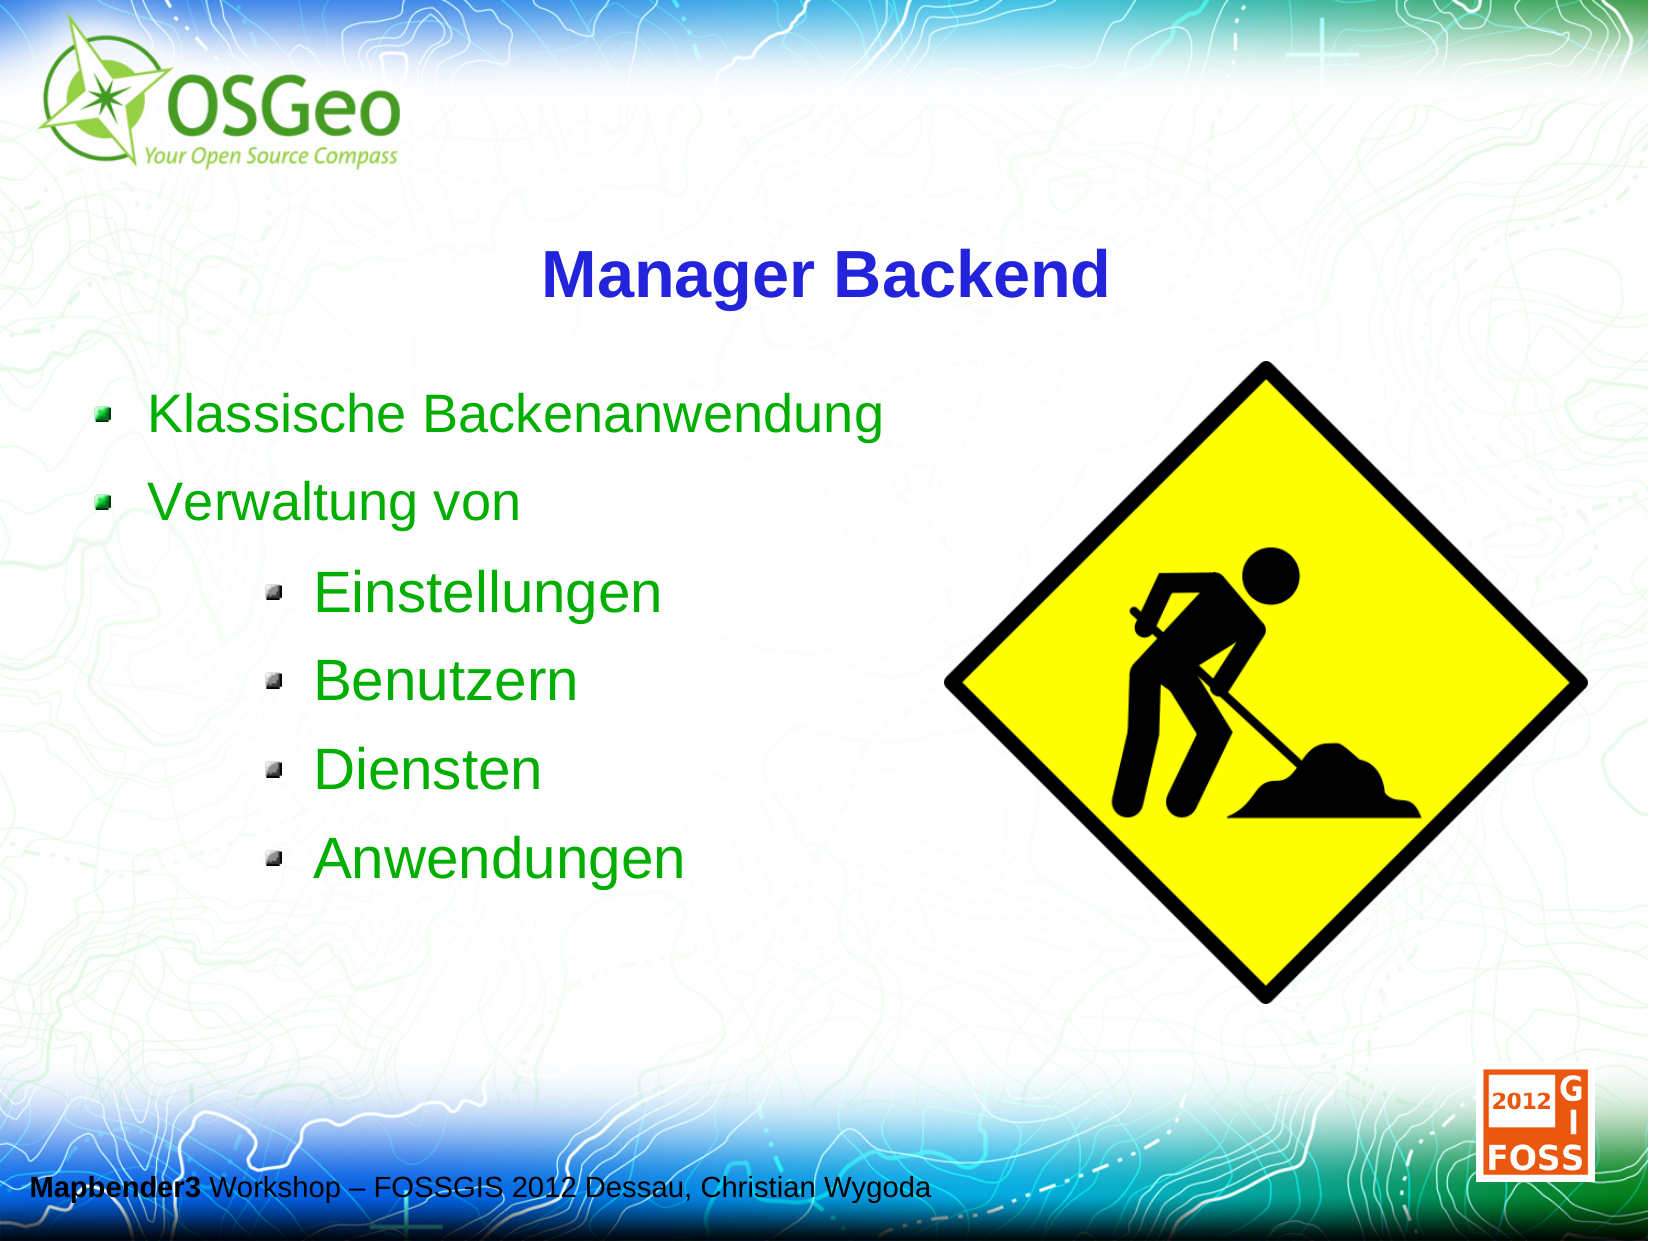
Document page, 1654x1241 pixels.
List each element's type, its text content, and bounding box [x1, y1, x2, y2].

picture [0, 0, 1648, 1241]
list Klassische Backenanwendung Verwaltung von Einstellungen Benutzern Diensten Anwendungen [76, 383, 1565, 1203]
title Manager Backend [82, 200, 1571, 349]
